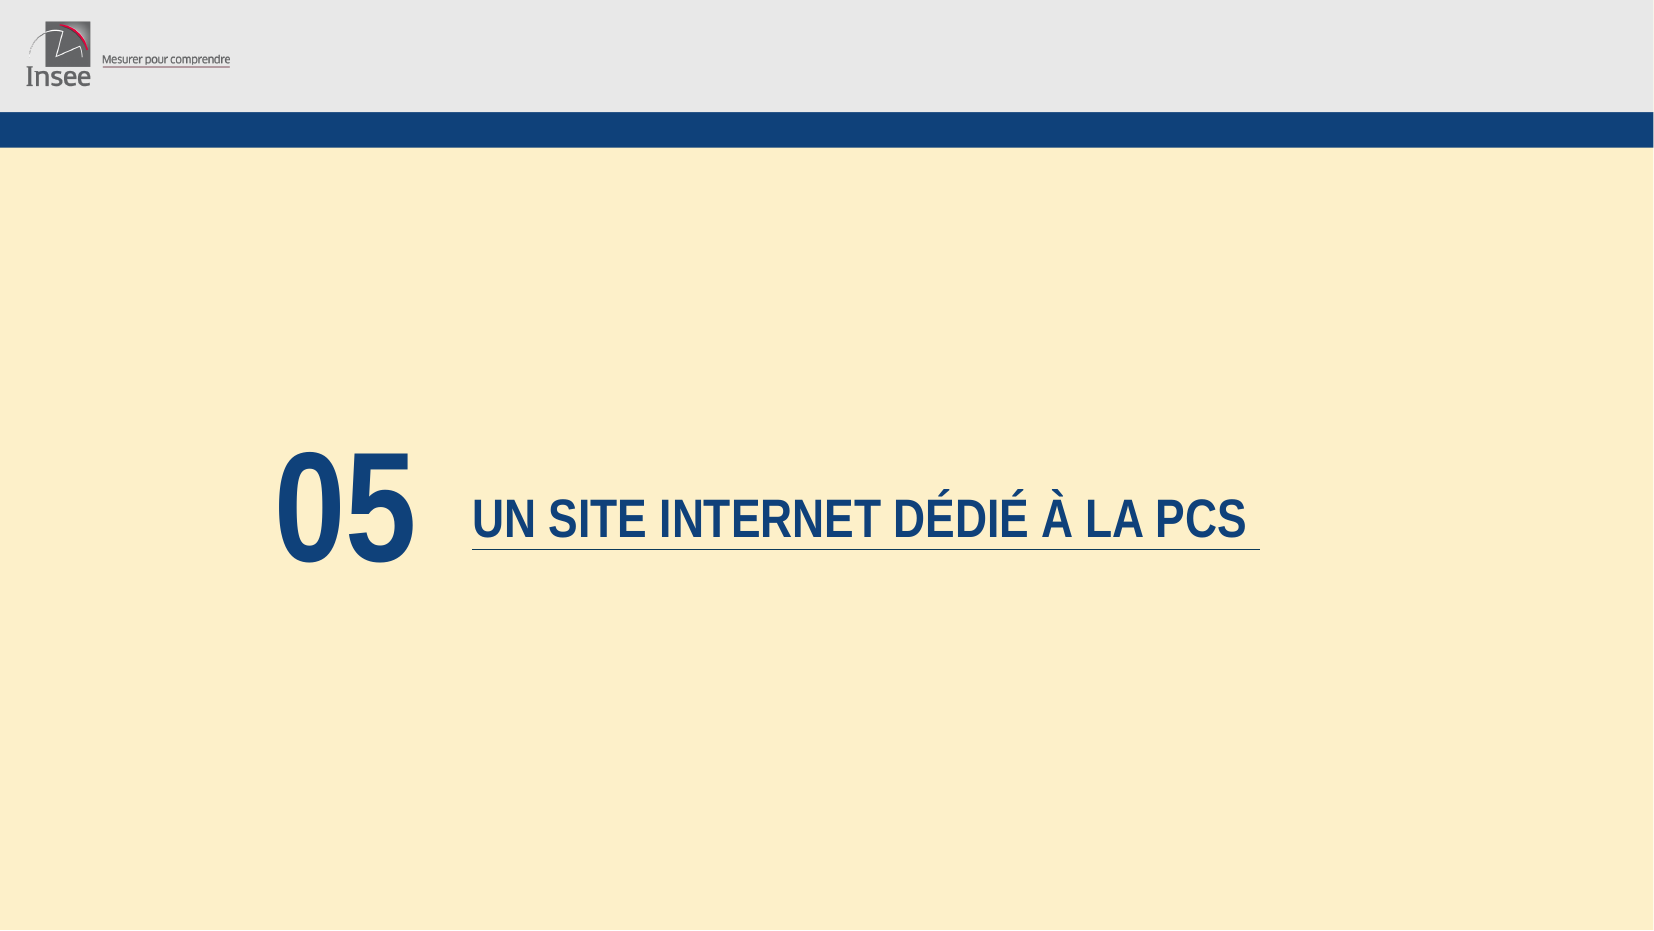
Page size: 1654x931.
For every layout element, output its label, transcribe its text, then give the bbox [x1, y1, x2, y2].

picture [23, 0, 230, 89]
text_box 05 [230, 389, 461, 621]
title Un site internet dédié à la pcs [472, 401, 1359, 550]
